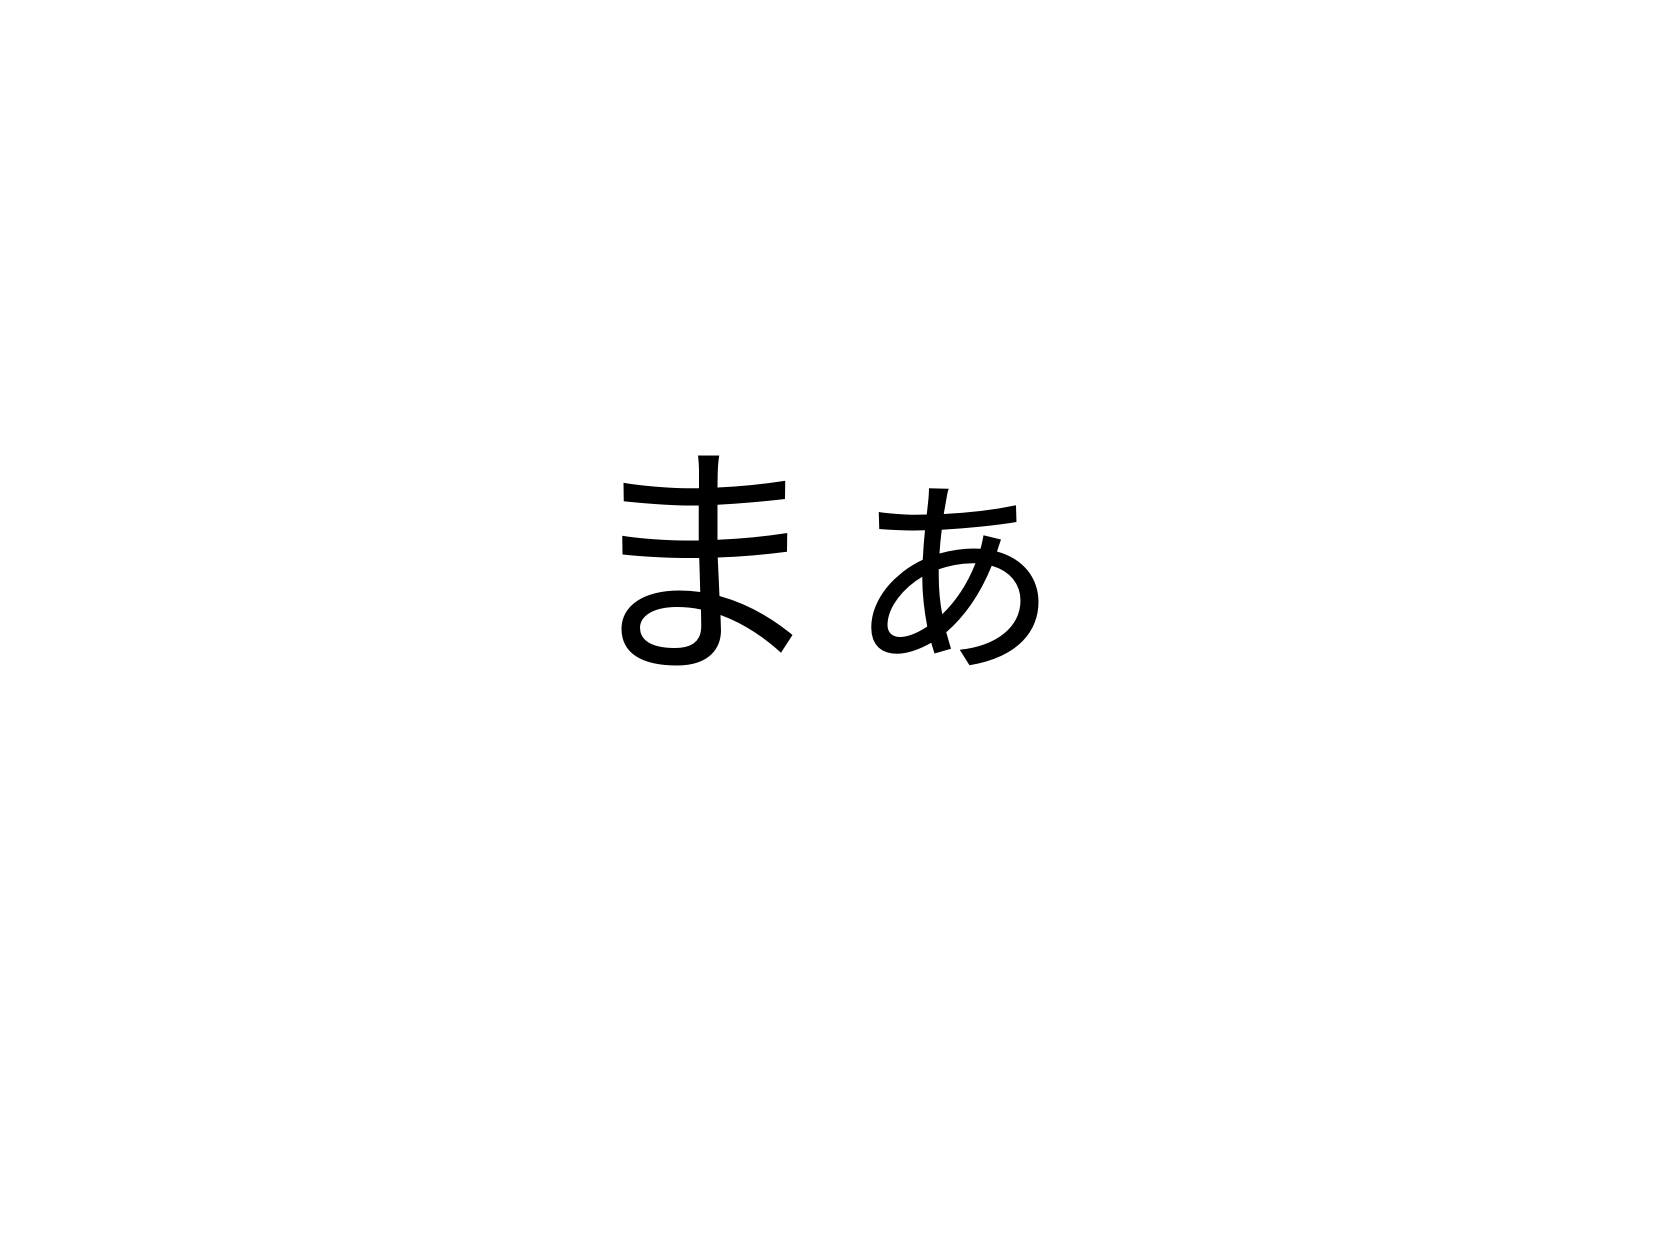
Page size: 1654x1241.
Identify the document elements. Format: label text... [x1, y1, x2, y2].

title まぁ [82, 56, 1571, 1034]
